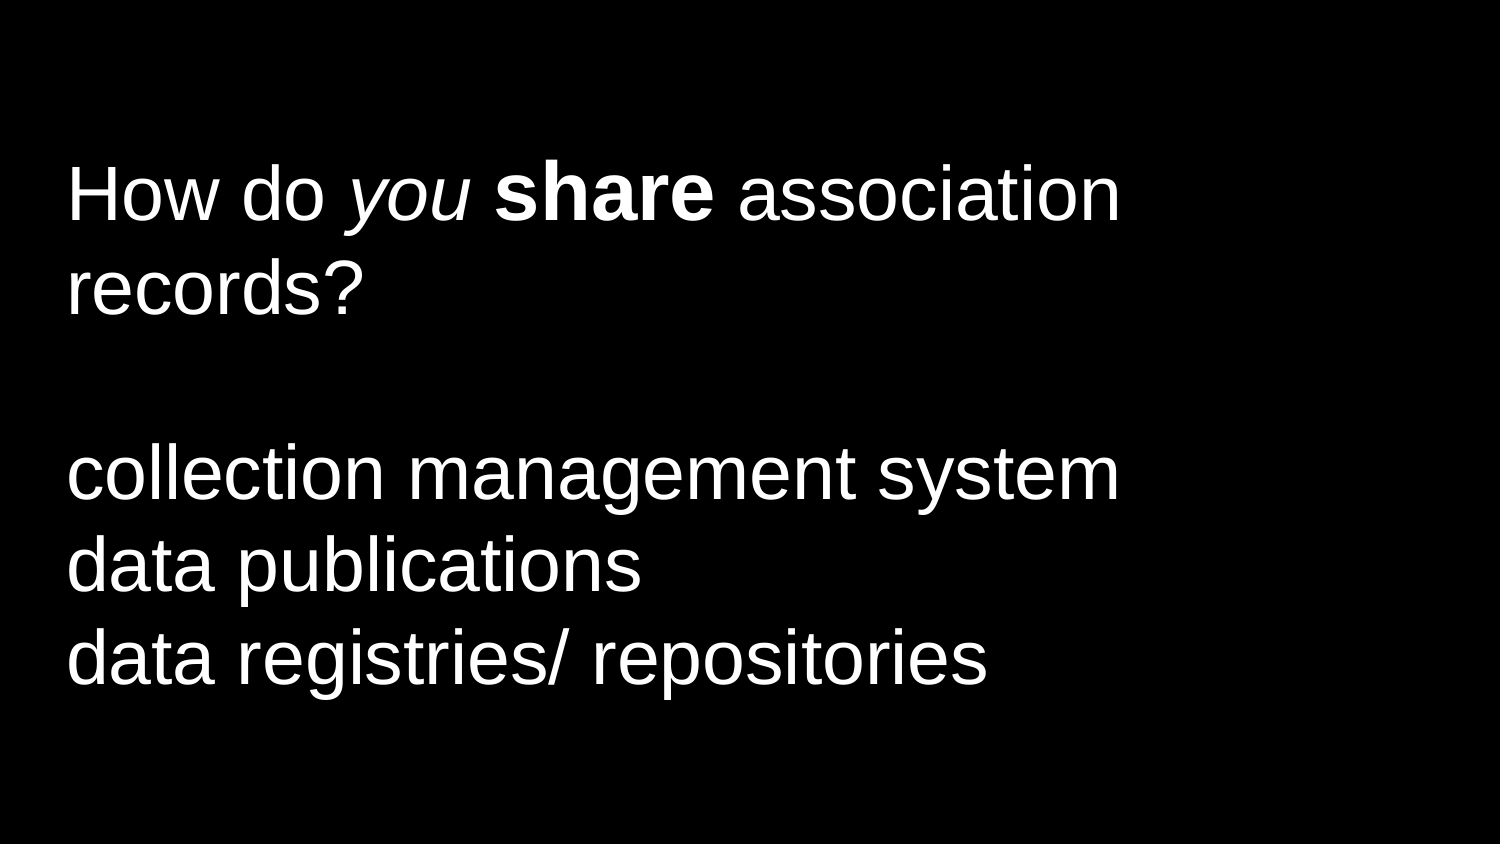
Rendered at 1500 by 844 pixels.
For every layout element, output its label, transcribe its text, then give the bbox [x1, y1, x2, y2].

title How do you share association records? collection management system data publications data registries/ repositories [51, 122, 1449, 459]
